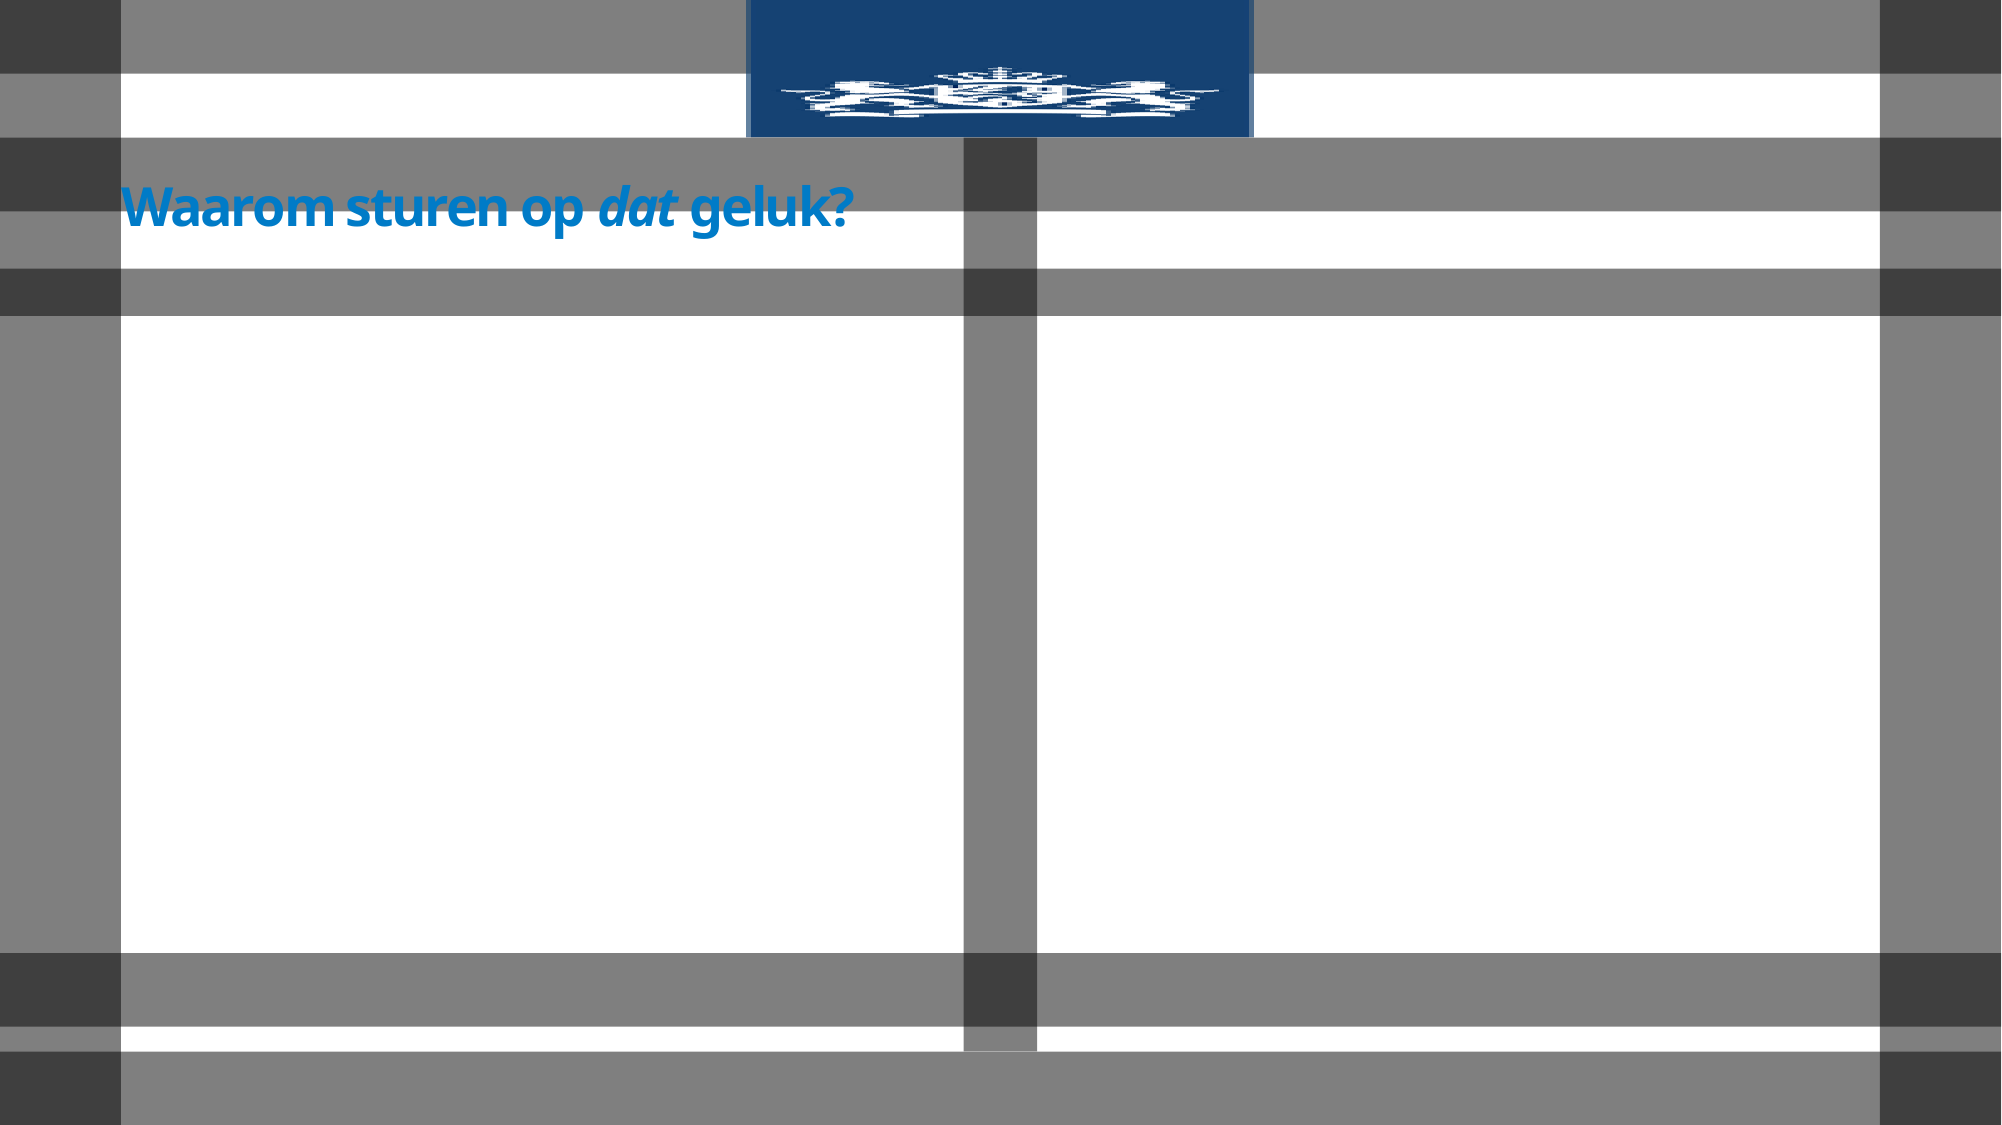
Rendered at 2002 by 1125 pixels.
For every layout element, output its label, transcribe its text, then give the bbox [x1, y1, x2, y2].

title Waarom sturen op dat geluk? [121, 172, 1880, 238]
